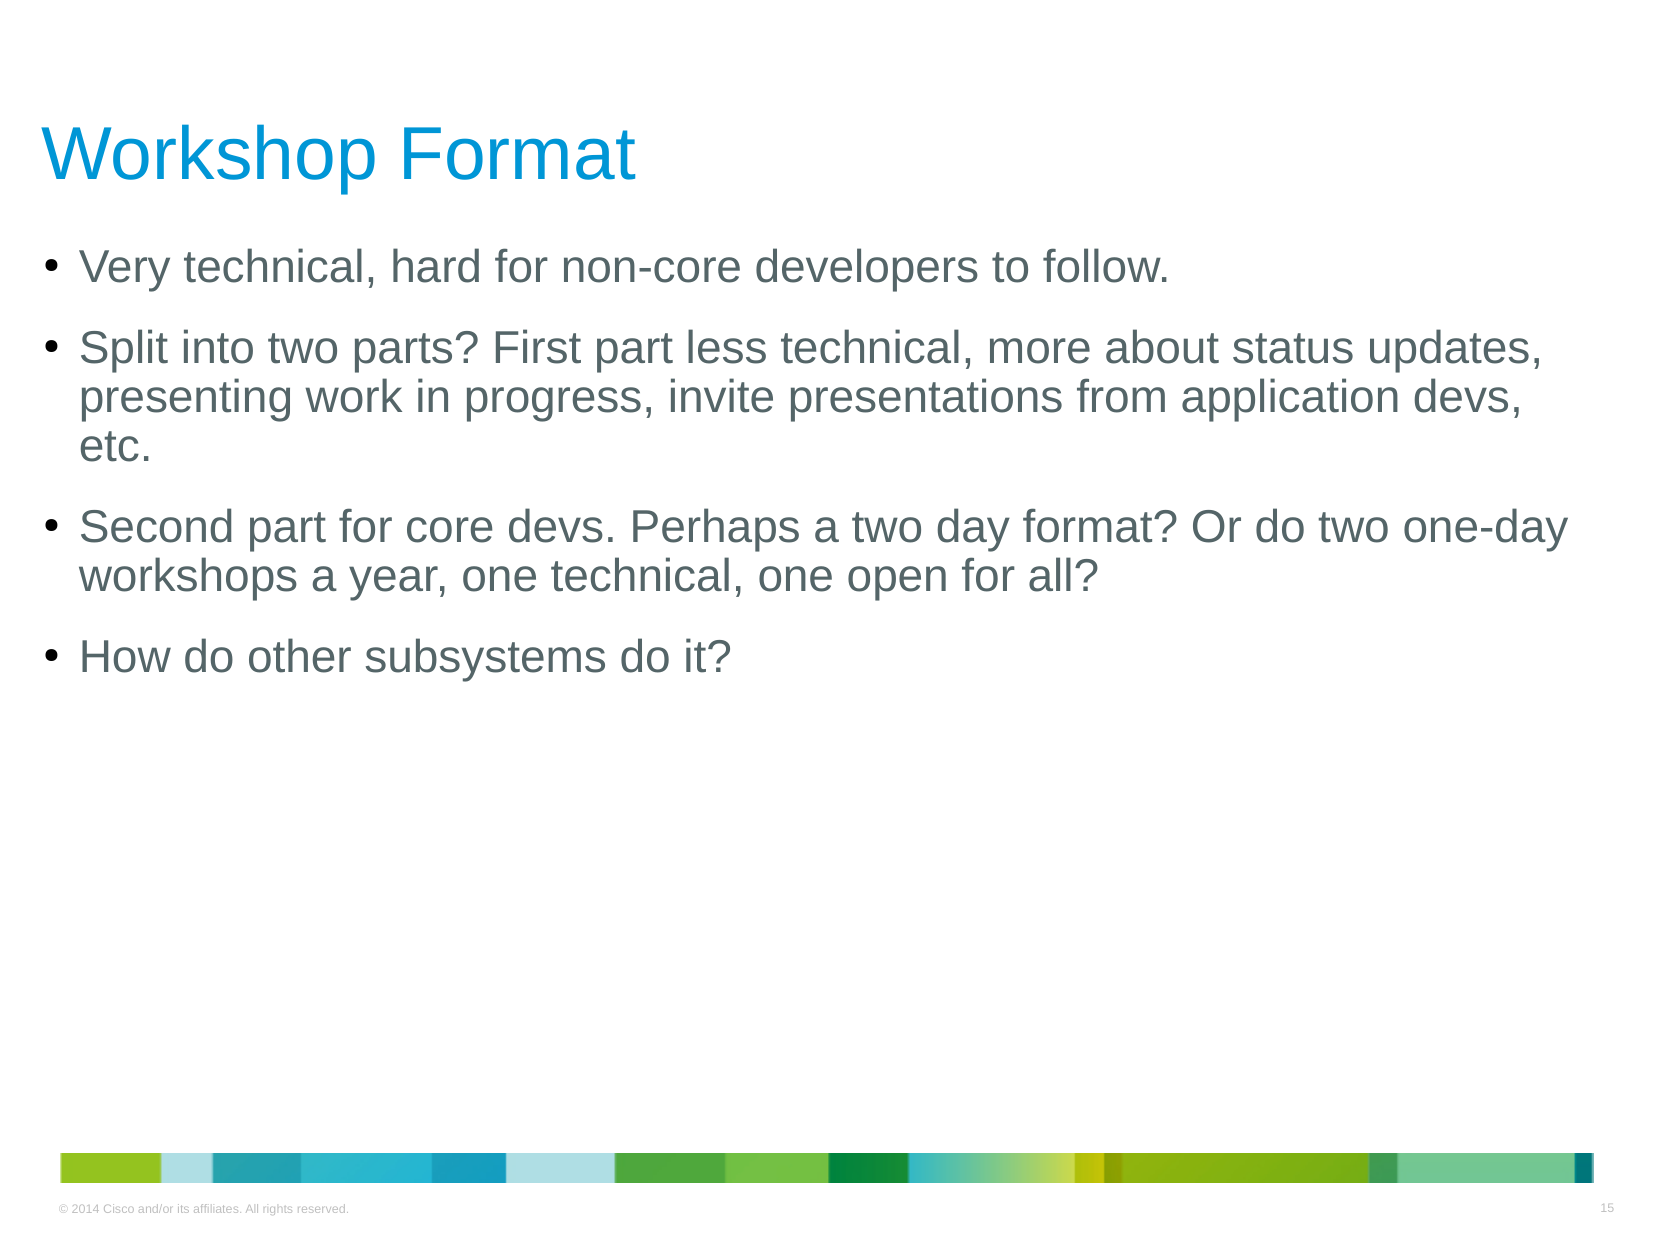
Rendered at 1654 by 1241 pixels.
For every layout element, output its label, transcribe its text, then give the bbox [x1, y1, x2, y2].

picture [60, 1153, 1594, 1183]
list Very technical, hard for non-core developers to follow. Split into two parts? First part less technical, more about status updates, presenting work in progress, invite presentations from application devs, etc. Second part for core devs. Perhaps a two day format? Or do two one-day workshops a year, one technical, one open for all? How do other subsystems do it? [43, 243, 1595, 1141]
title Workshop Format [41, 78, 1595, 230]
